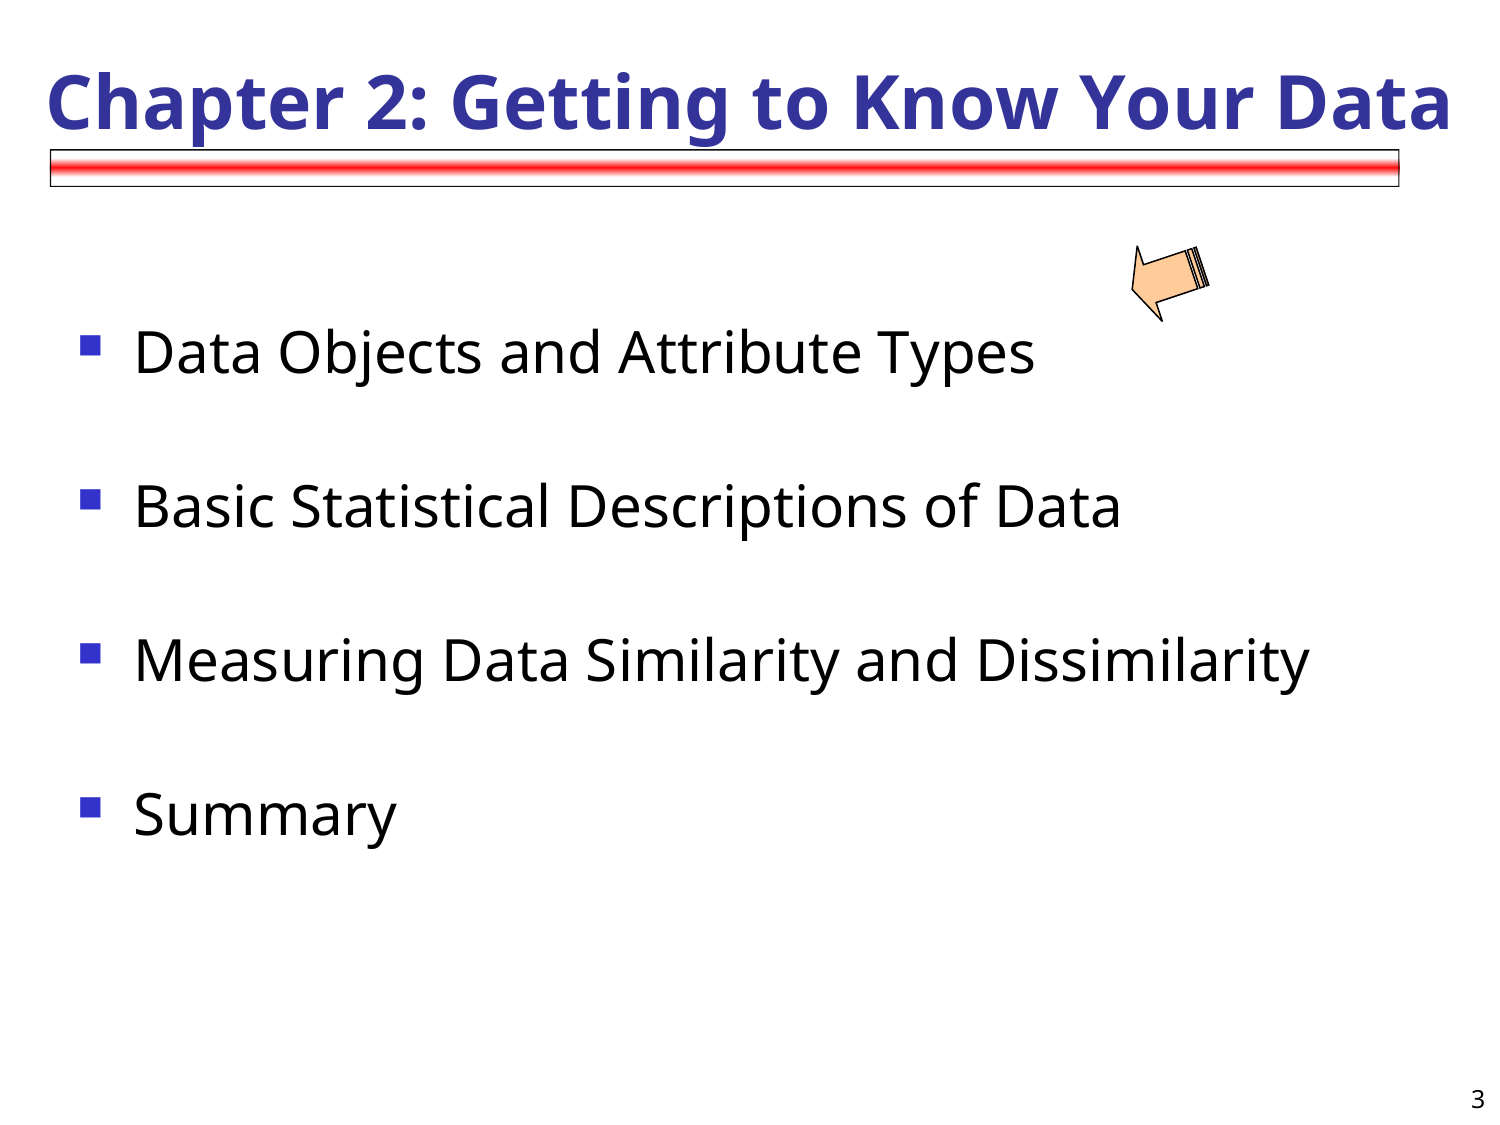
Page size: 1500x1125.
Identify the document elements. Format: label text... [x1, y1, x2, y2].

text_box [1132, 245, 1209, 322]
title Chapter 2: Getting to Know Your Data [24, 2, 1476, 198]
list Data Objects and Attribute Types Basic Statistical Descriptions of Data Measuring Data Similarity and Dissimilarity Summary [62, 237, 1438, 1026]
text_box <number> [1187, 1062, 1500, 1125]
